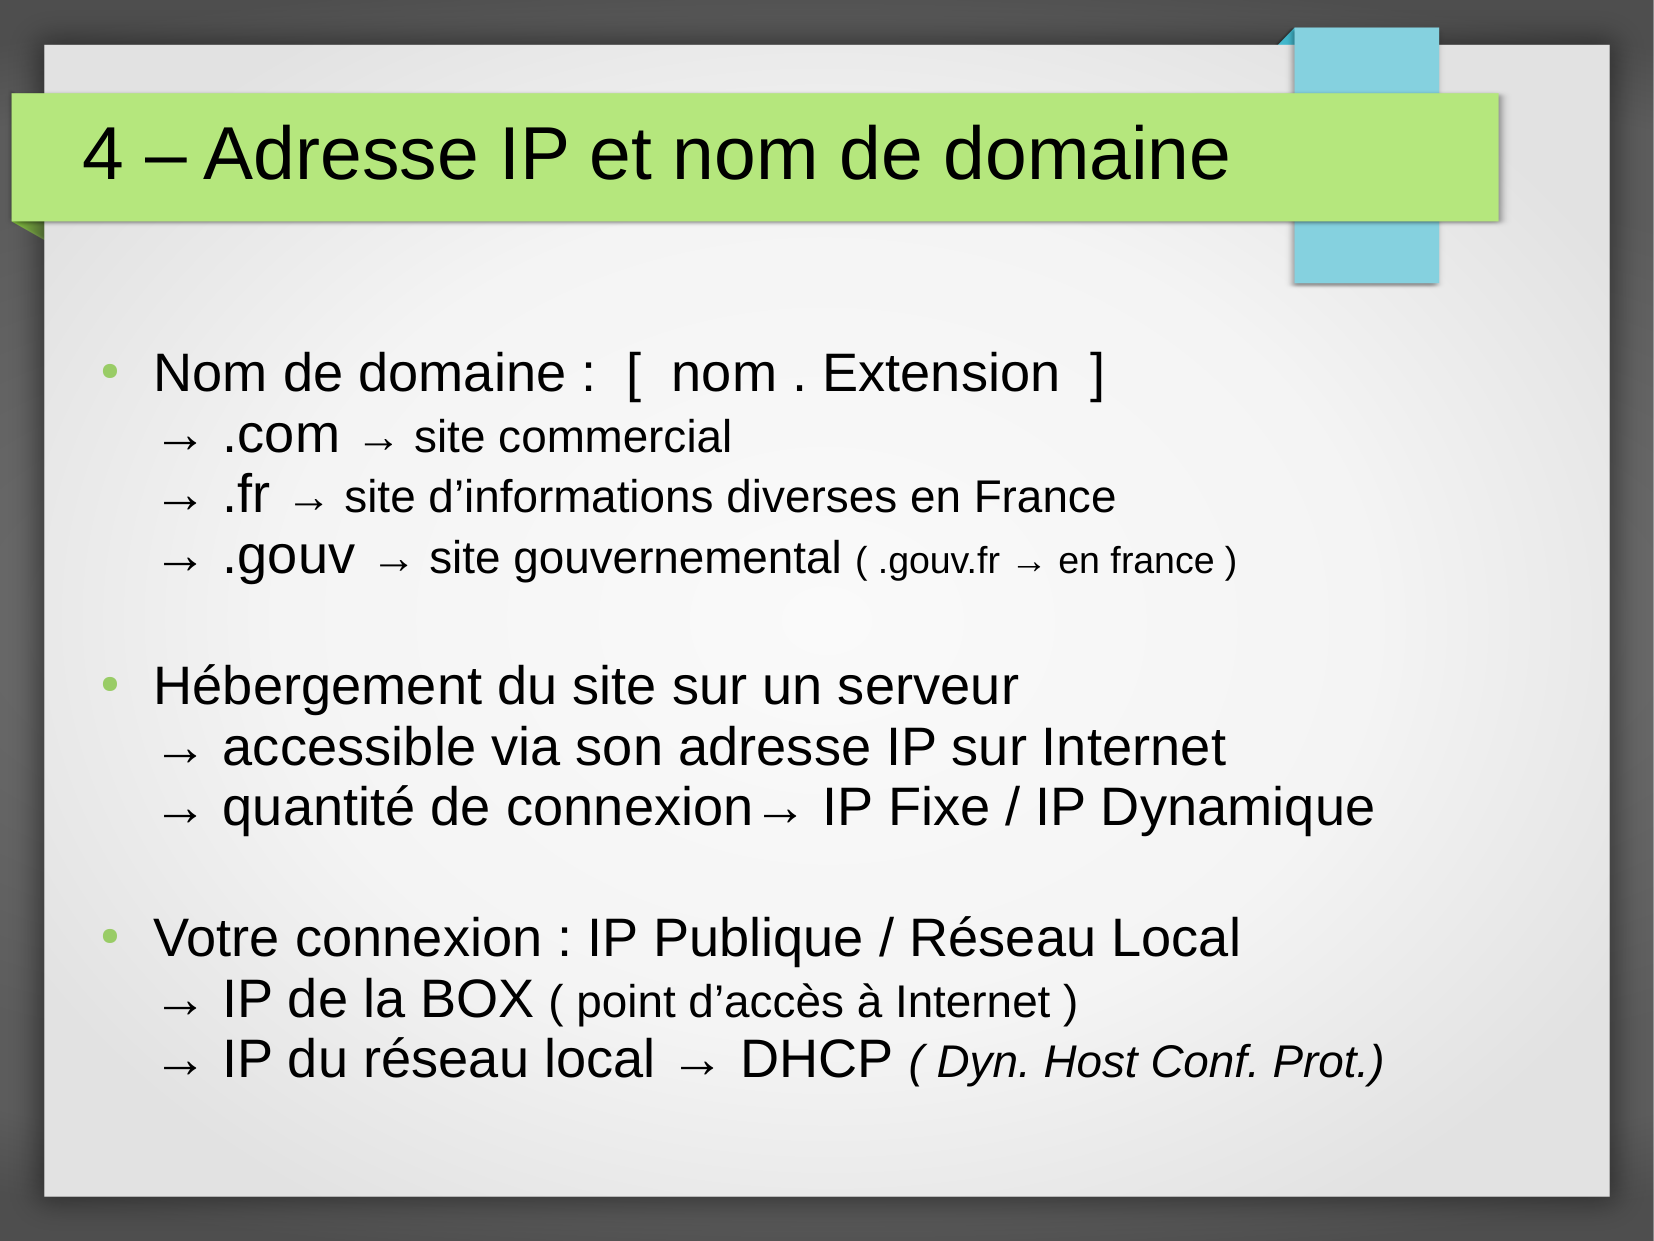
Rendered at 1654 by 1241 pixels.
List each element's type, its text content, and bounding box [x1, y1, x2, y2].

title 4 – Adresse IP et nom de domaine [82, 69, 1430, 238]
list Nom de domaine : [ nom . Extension ] → .com → site commercial → .fr → site d’informations diverses en France → .gouv → site gouvernemental ( .gouv.fr → en france ) Hébergement du site sur un serveur → accessible via son adresse IP sur Internet → quantité de connexion→ IP Fixe / IP Dynamique Votre connexion : IP Publique / Réseau Local → IP de la BOX ( point d’accès à Internet ) → IP du réseau local → DHCP ( Dyn. Host Conf. Prot.) [82, 342, 1595, 1170]
picture [0, 0, 1654, 1241]
